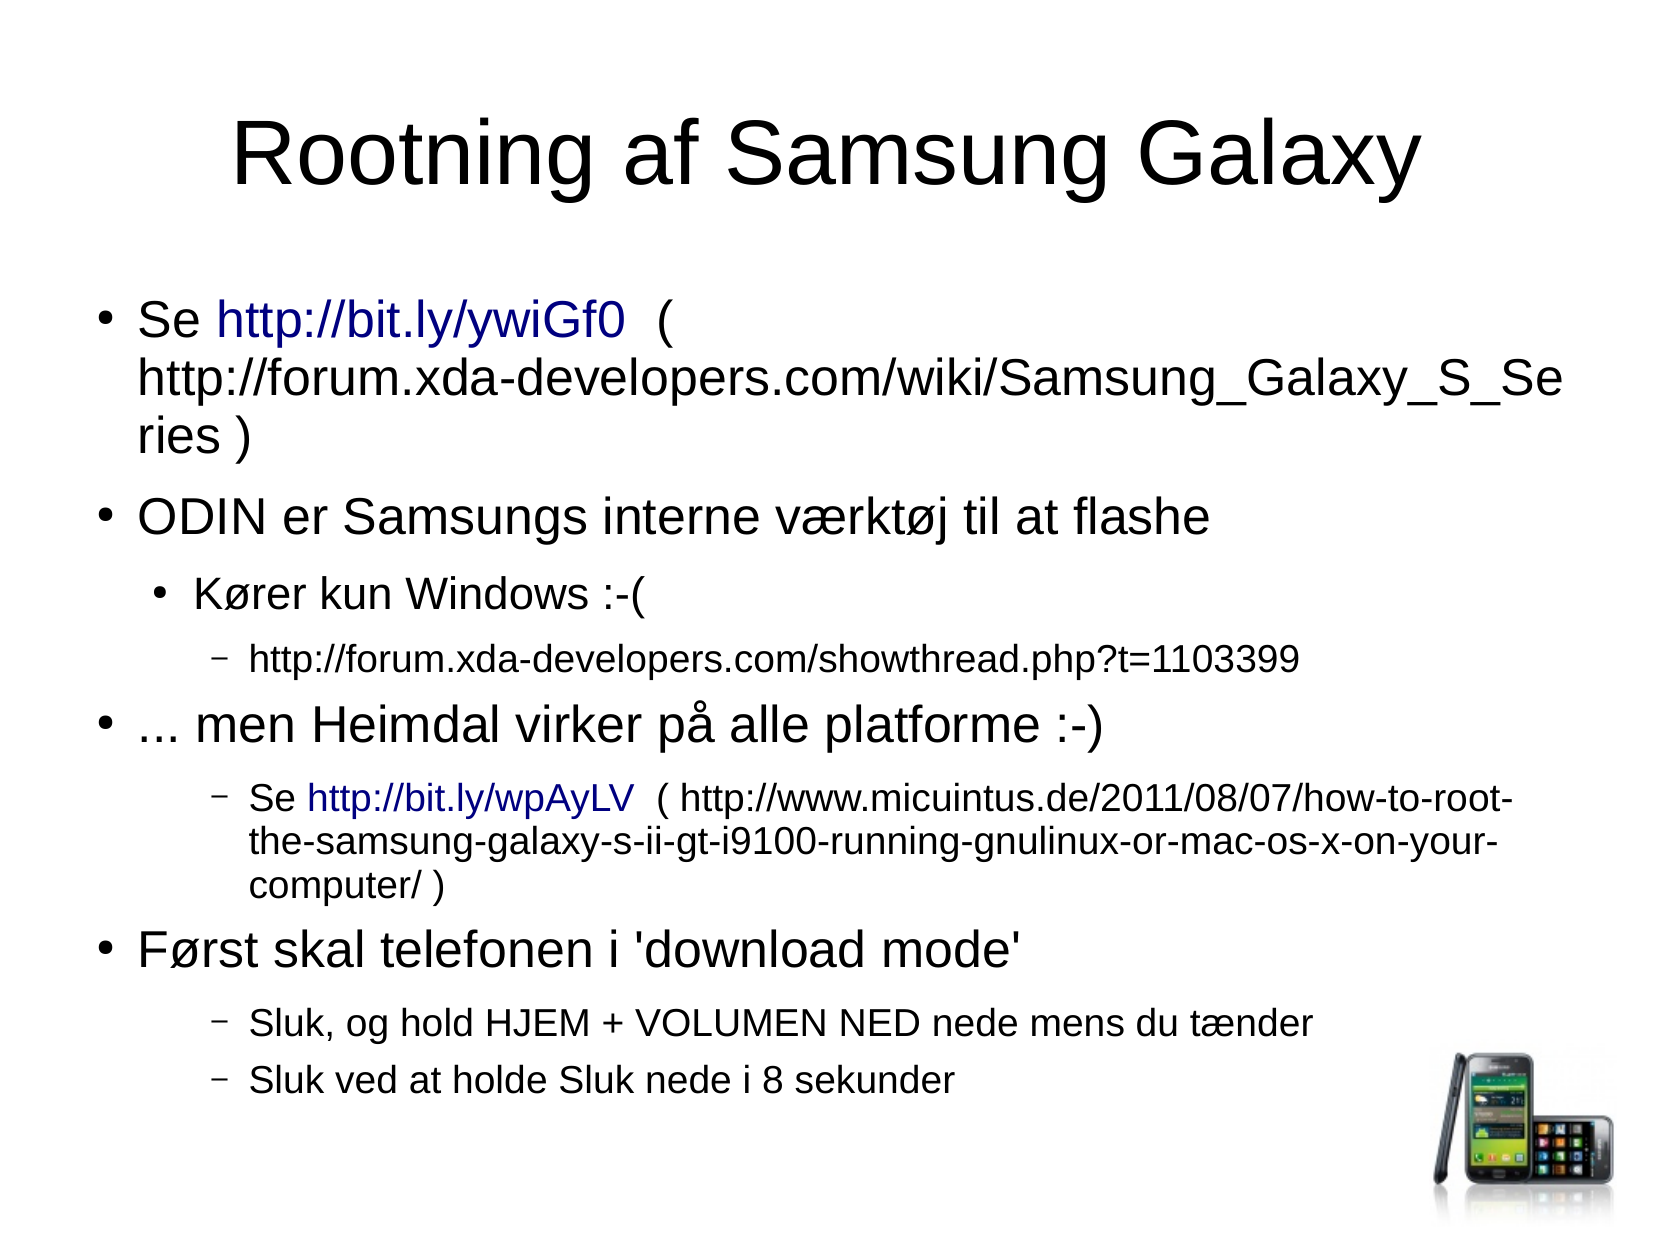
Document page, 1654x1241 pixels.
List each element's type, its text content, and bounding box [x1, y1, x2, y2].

list Se http://bit.ly/ywiGf0 ( http://forum.xda-developers.com/wiki/Samsung_Galaxy_S_Series ) ODIN er Samsungs interne værktøj til at flashe Kører kun Windows :-( http://forum.xda-developers.com/showthread.php?t=1103399 ... men Heimdal virker på alle platforme :-) Se http://bit.ly/wpAyLV ( http://www.micuintus.de/2011/08/07/how-to-root-the-samsung-galaxy-s-ii-gt-i9100-running-gnulinux-or-mac-os-x-on-your-computer/ ) Først skal telefonen i 'download mode' Sluk, og hold HJEM + VOLUMEN NED nede mens du tænder Sluk ved at holde Sluk nede i 8 sekunder [82, 290, 1571, 1109]
picture [1429, 1039, 1617, 1227]
title Rootning af Samsung Galaxy [82, 49, 1571, 257]
